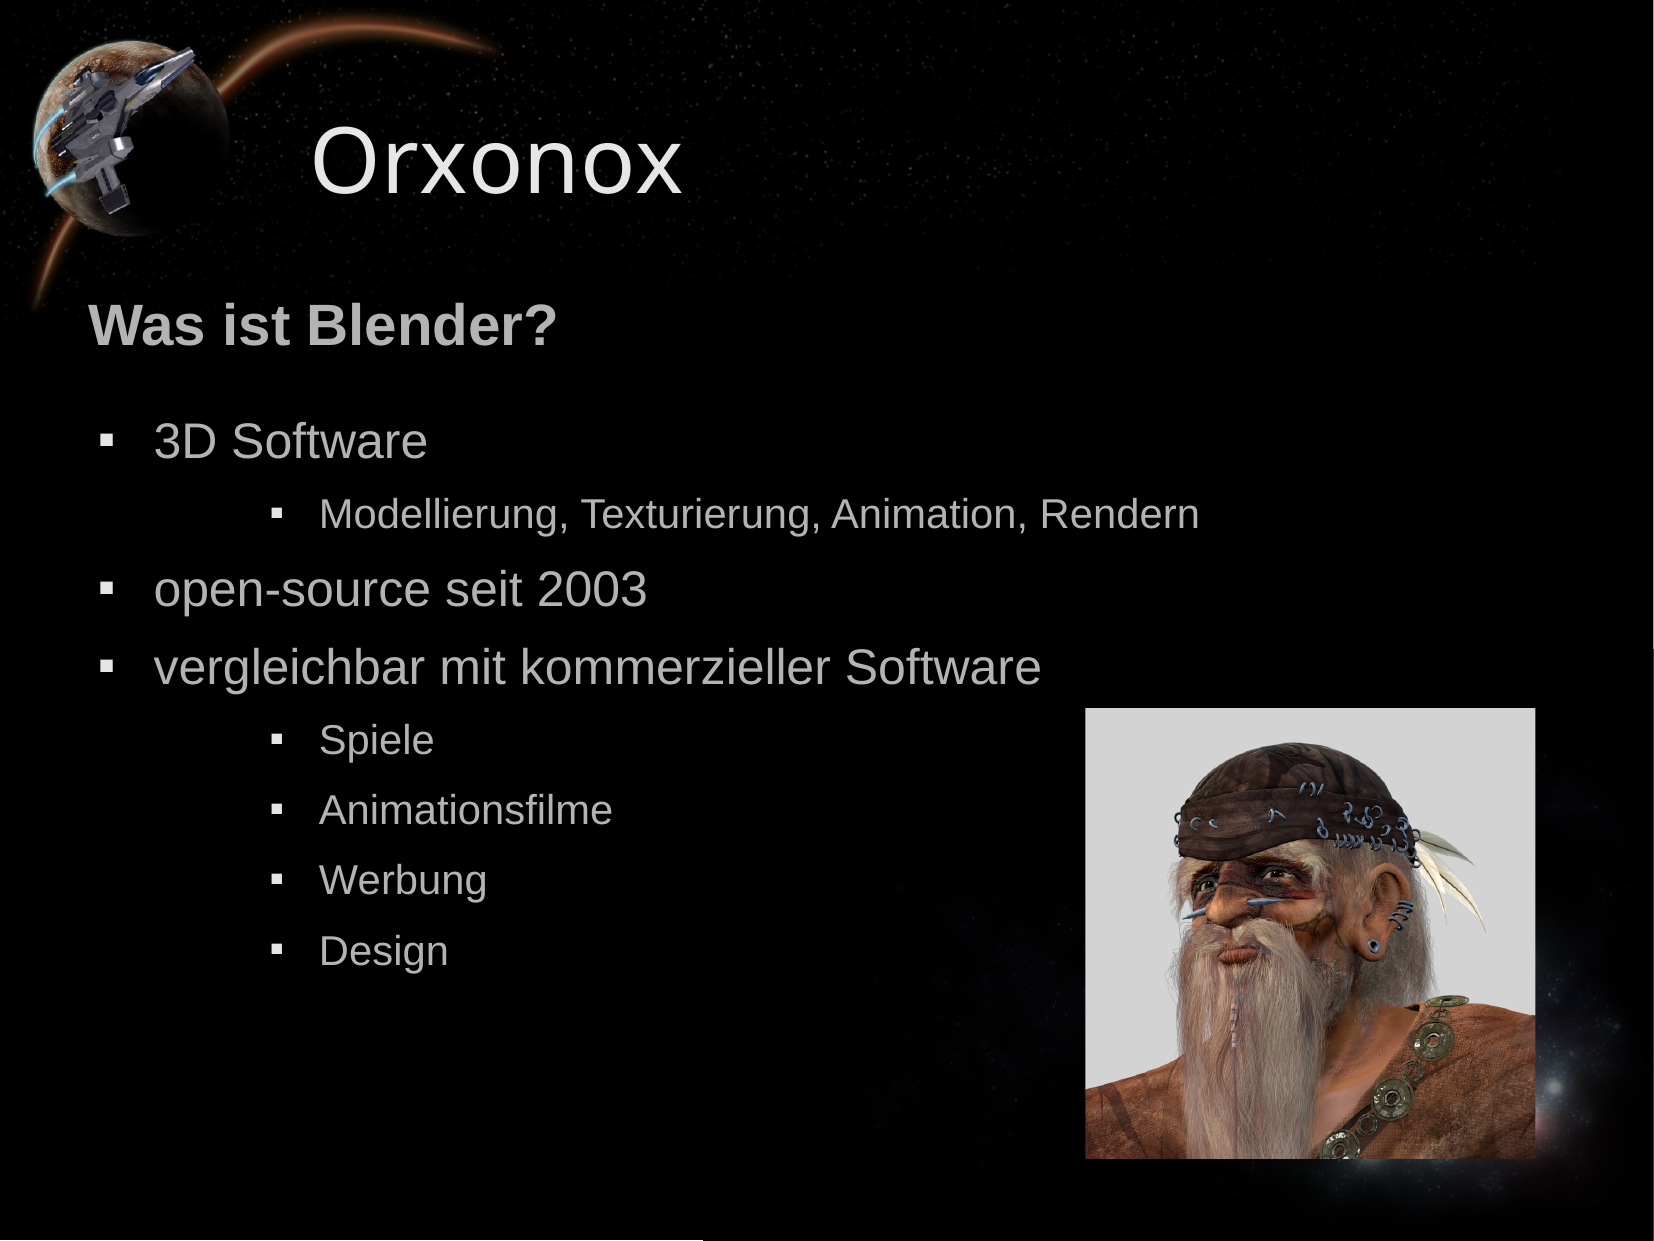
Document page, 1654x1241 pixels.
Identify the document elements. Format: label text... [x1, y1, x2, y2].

picture [1085, 708, 1536, 1159]
list 3D Software Modellierung, Texturierung, Animation, Rendern open-source seit 2003 vergleichbar mit kommerzieller Software Spiele Animationsfilme Werbung Design [82, 413, 1571, 1232]
picture [0, 0, 1607, 443]
picture [703, 649, 1654, 1241]
title Was ist Blender? [88, 265, 1577, 384]
